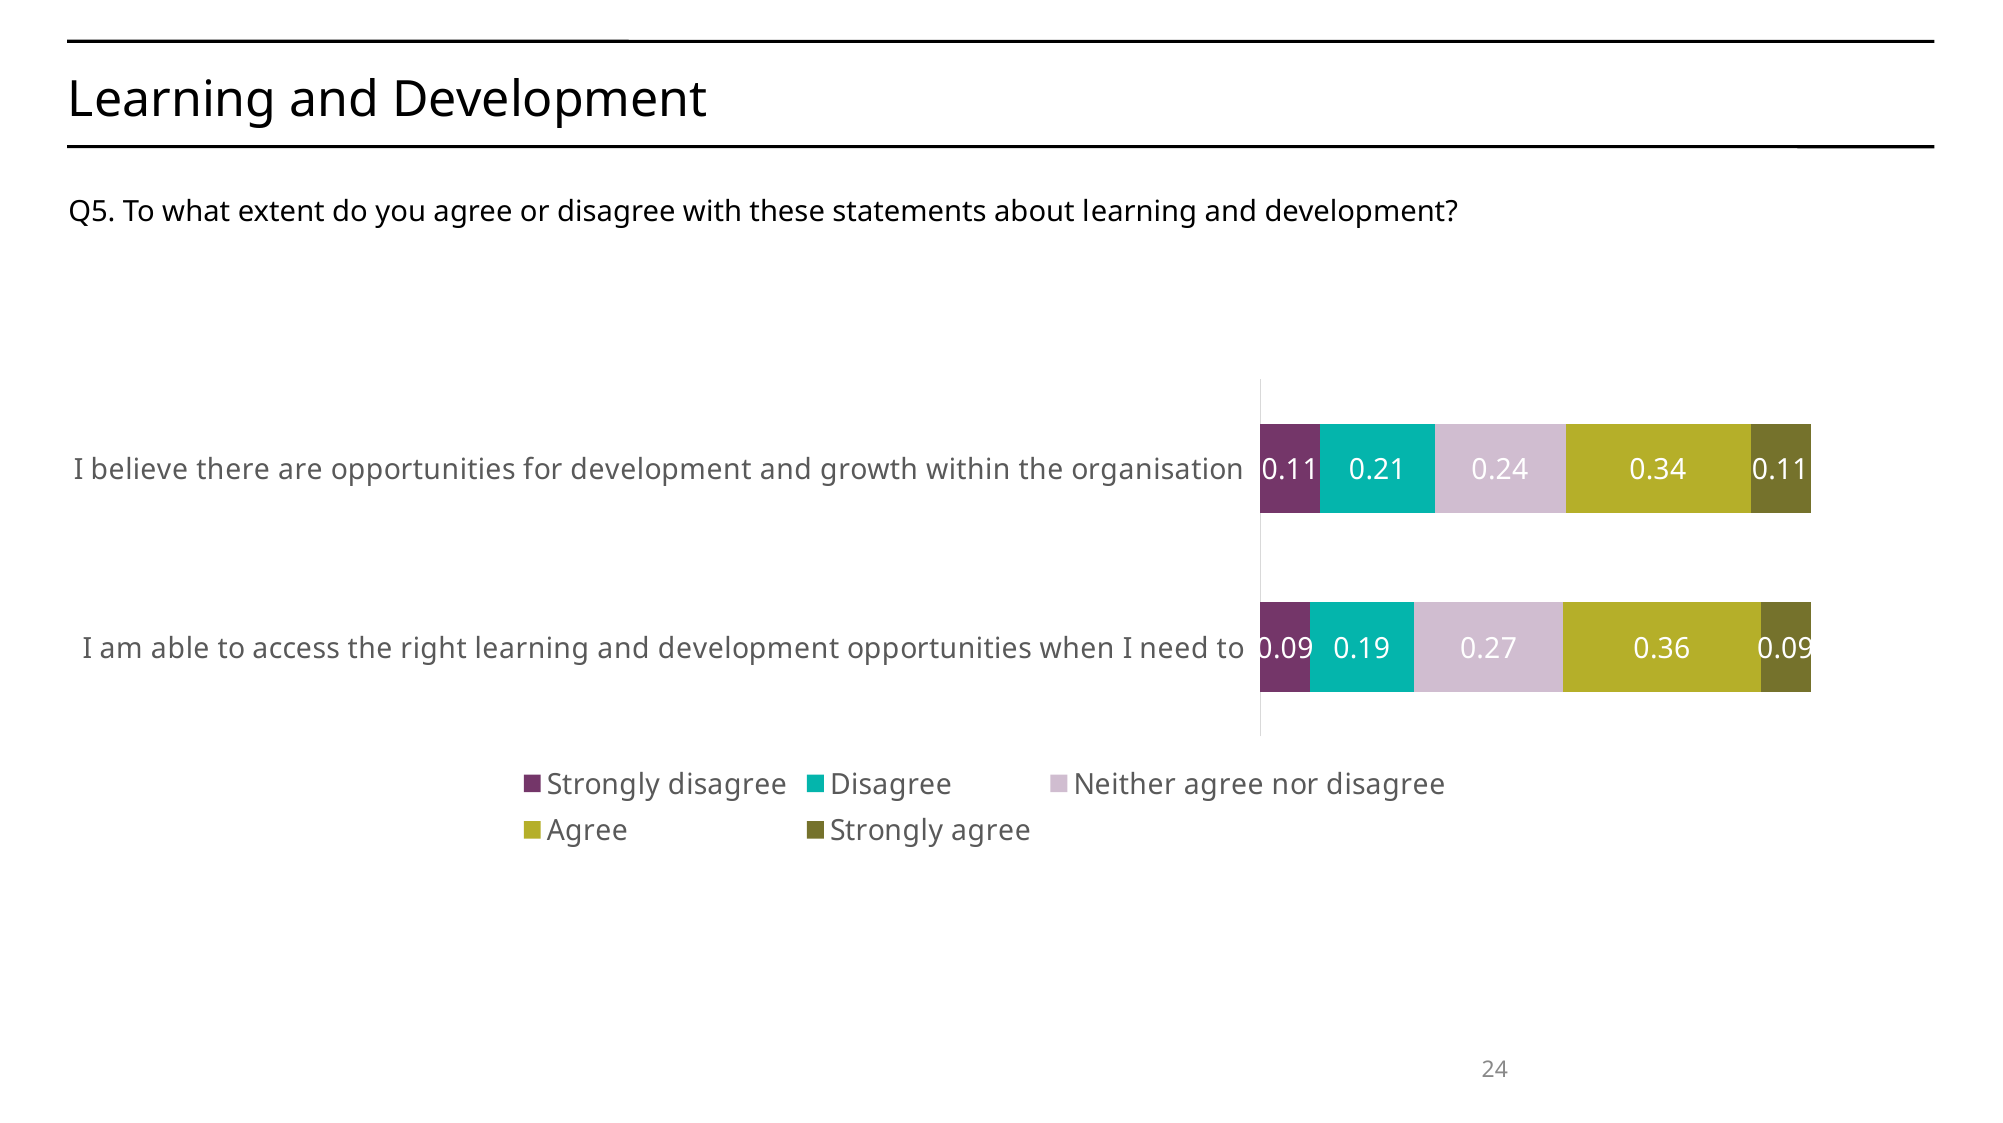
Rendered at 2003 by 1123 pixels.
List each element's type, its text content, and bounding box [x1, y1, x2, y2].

title Learning and Development [67, 48, 1936, 136]
chart [73, 369, 1846, 857]
text_box 24 [1466, 1039, 1934, 1100]
text_box Q5. To what extent do you agree or disagree with these statements about learning and development? [68, 184, 1586, 227]
